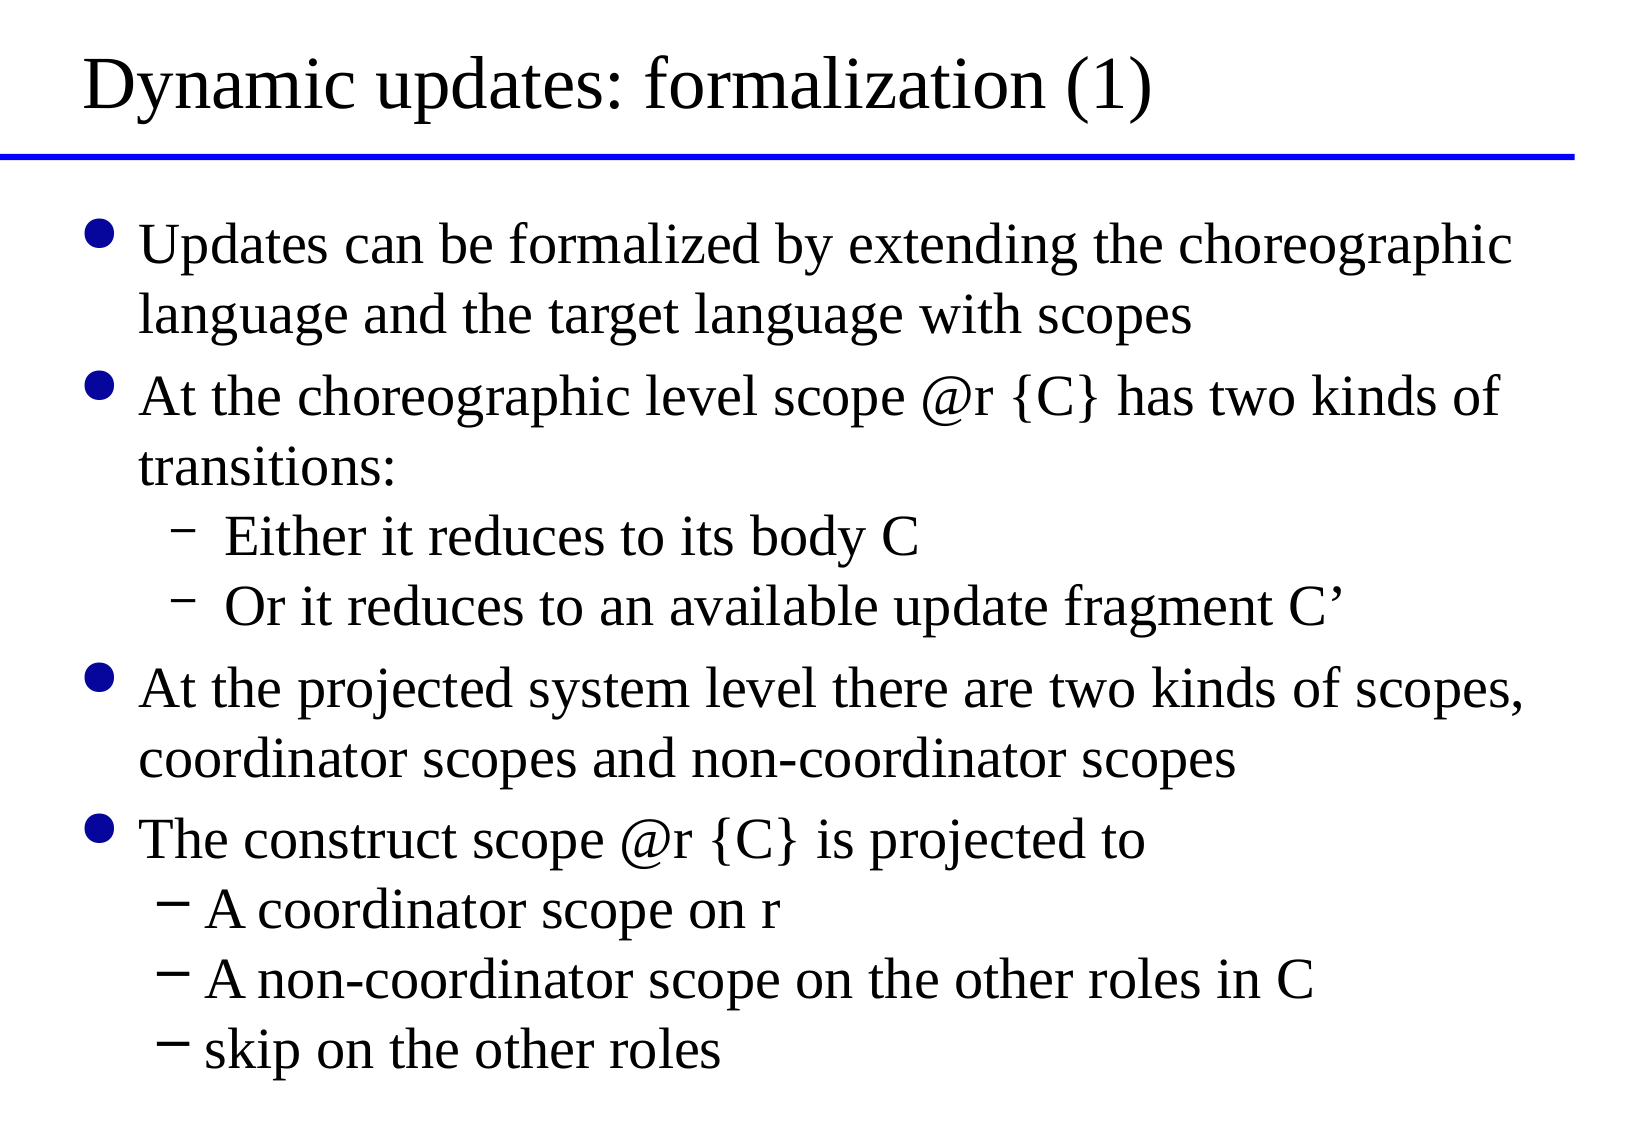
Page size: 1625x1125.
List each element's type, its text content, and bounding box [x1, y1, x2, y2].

title Dynamic updates: formalization (1) [67, 27, 1544, 131]
list Updates can be formalized by extending the choreographic language and the target language with scopes At the choreographic level scope @r {C} has two kinds of transitions: Either it reduces to its body C Or it reduces to an available update fragment C’ At the projected system level there are two kinds of scopes, coordinator scopes and non-coordinator scopes The construct scope @r {C} is projected to A coordinator scope on r A non-coordinator scope on the other roles in C skip on the other roles [67, 198, 1546, 1061]
